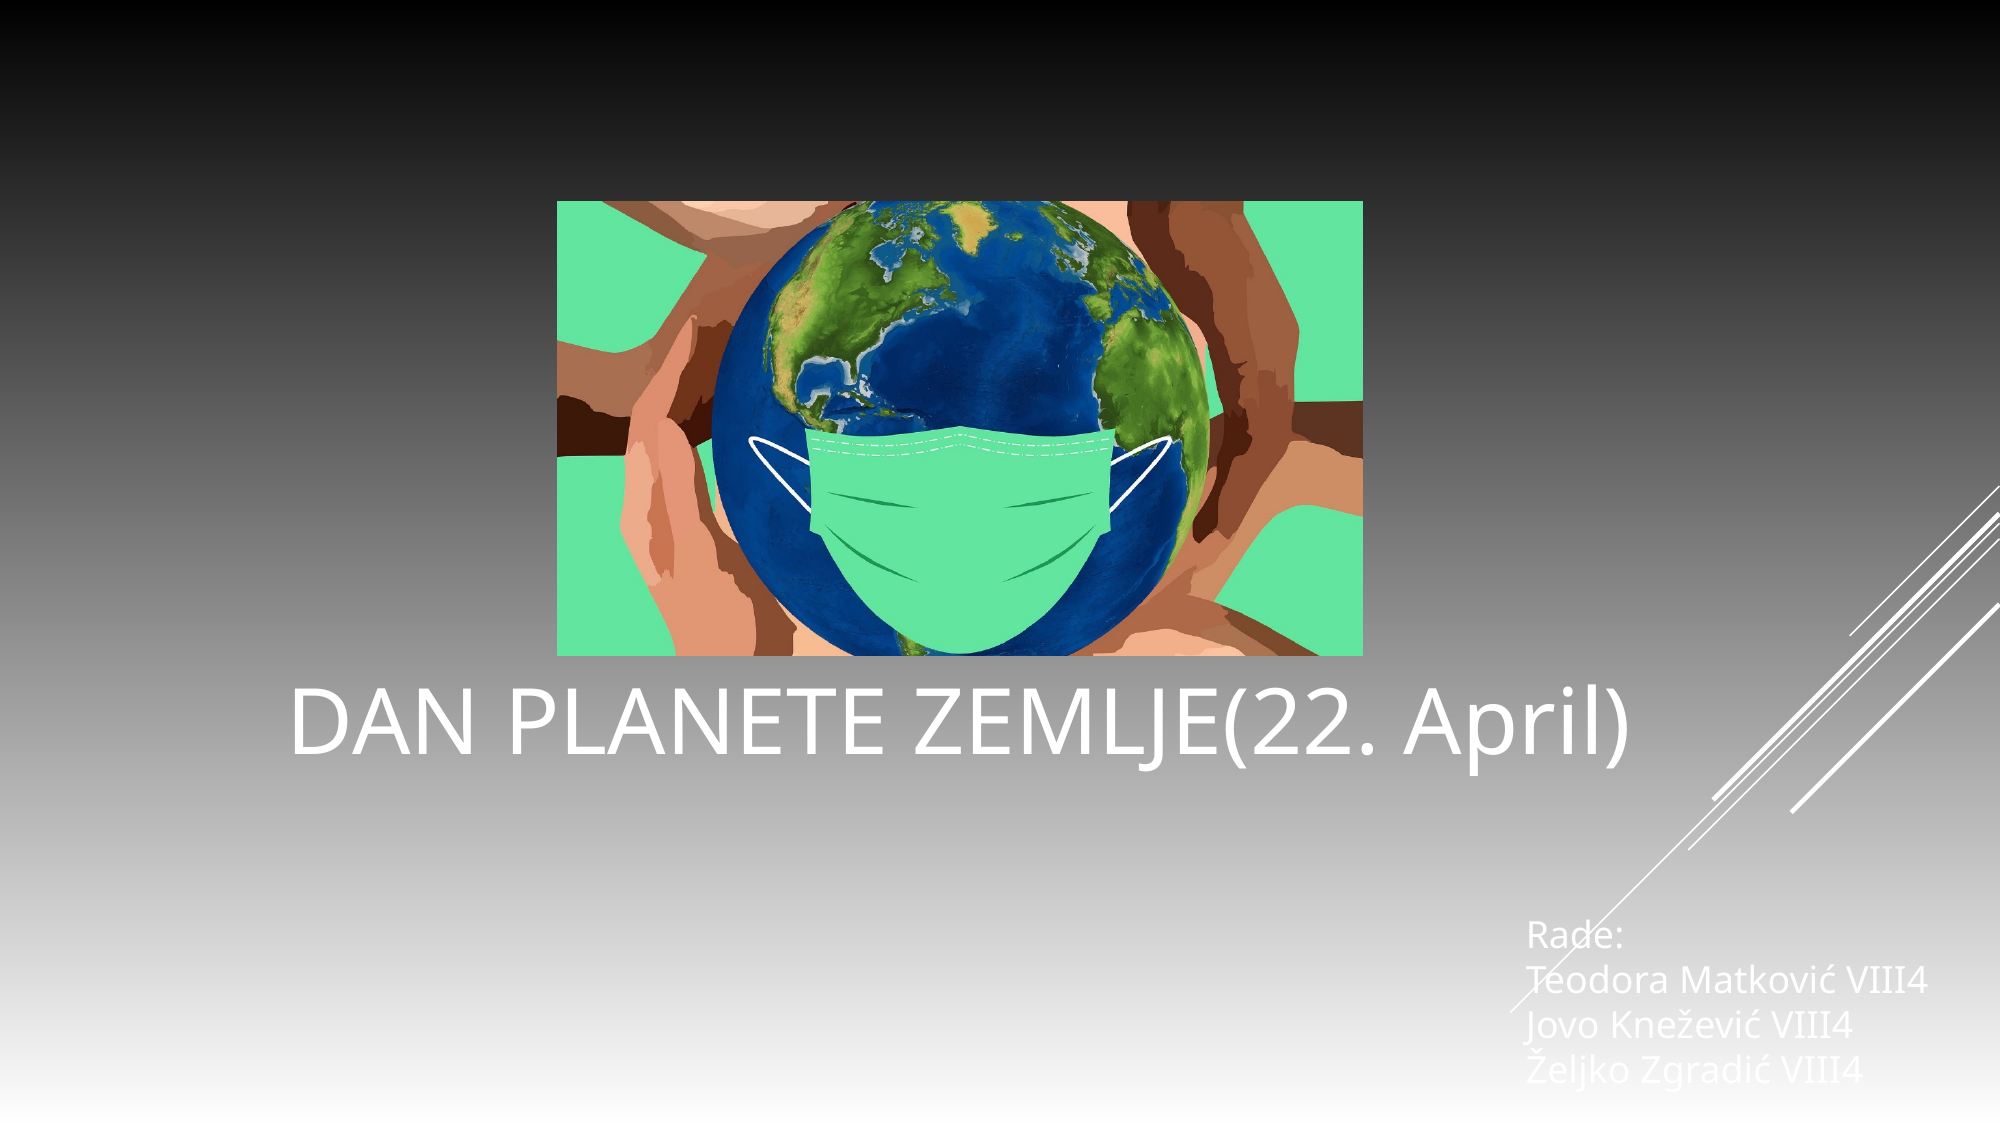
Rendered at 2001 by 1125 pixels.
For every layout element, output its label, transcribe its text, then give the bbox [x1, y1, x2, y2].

title DAN PLANETE ZEMLJE(22. April) [40, 655, 1879, 960]
text_box Rade: Teodora Matković VIII4 Jovo Knežević VIII4 Željko Zgradić VIII4 [1511, 903, 2000, 1099]
picture [557, 201, 1363, 656]
